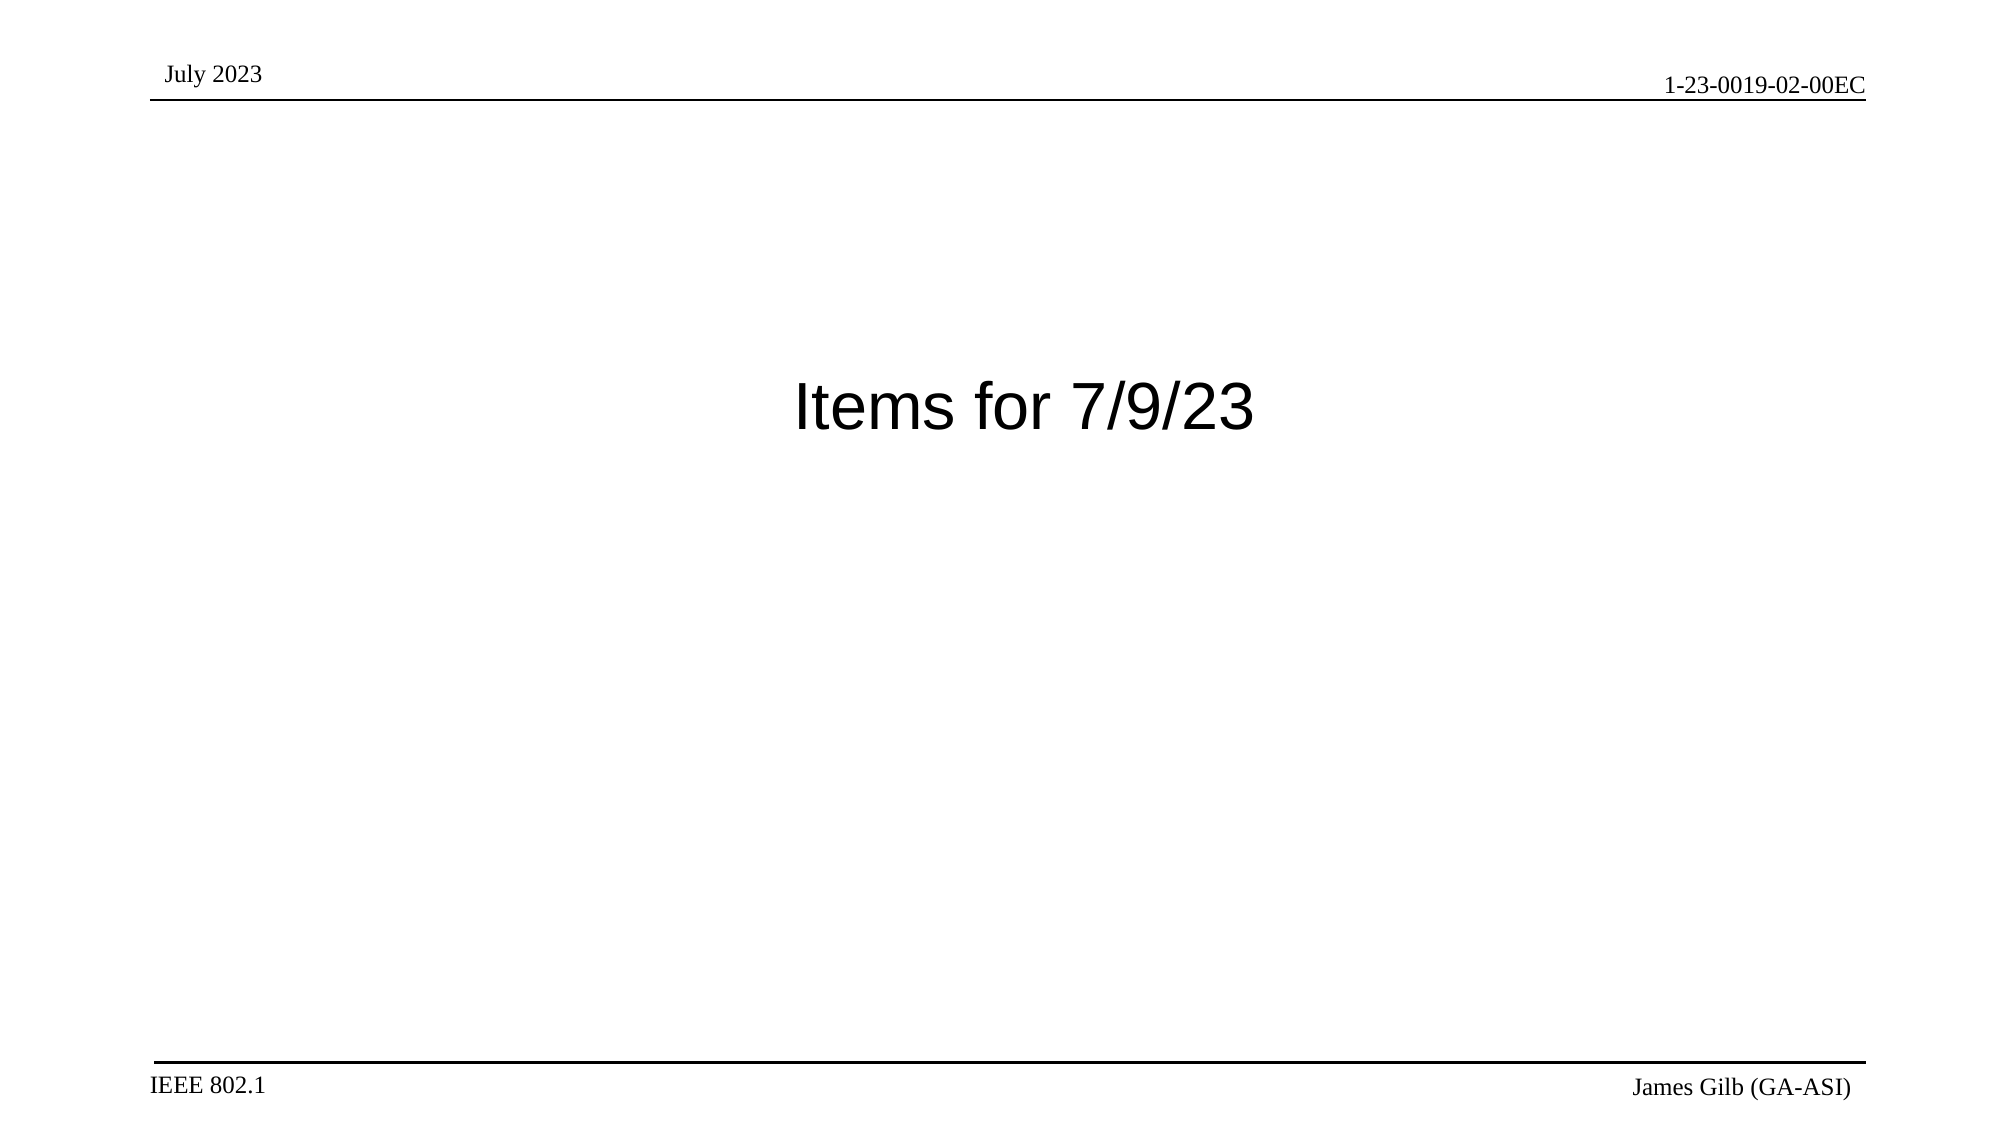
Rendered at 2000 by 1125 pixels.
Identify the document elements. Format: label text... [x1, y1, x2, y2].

subtitle Items for 7/9/23 [149, 112, 1900, 693]
